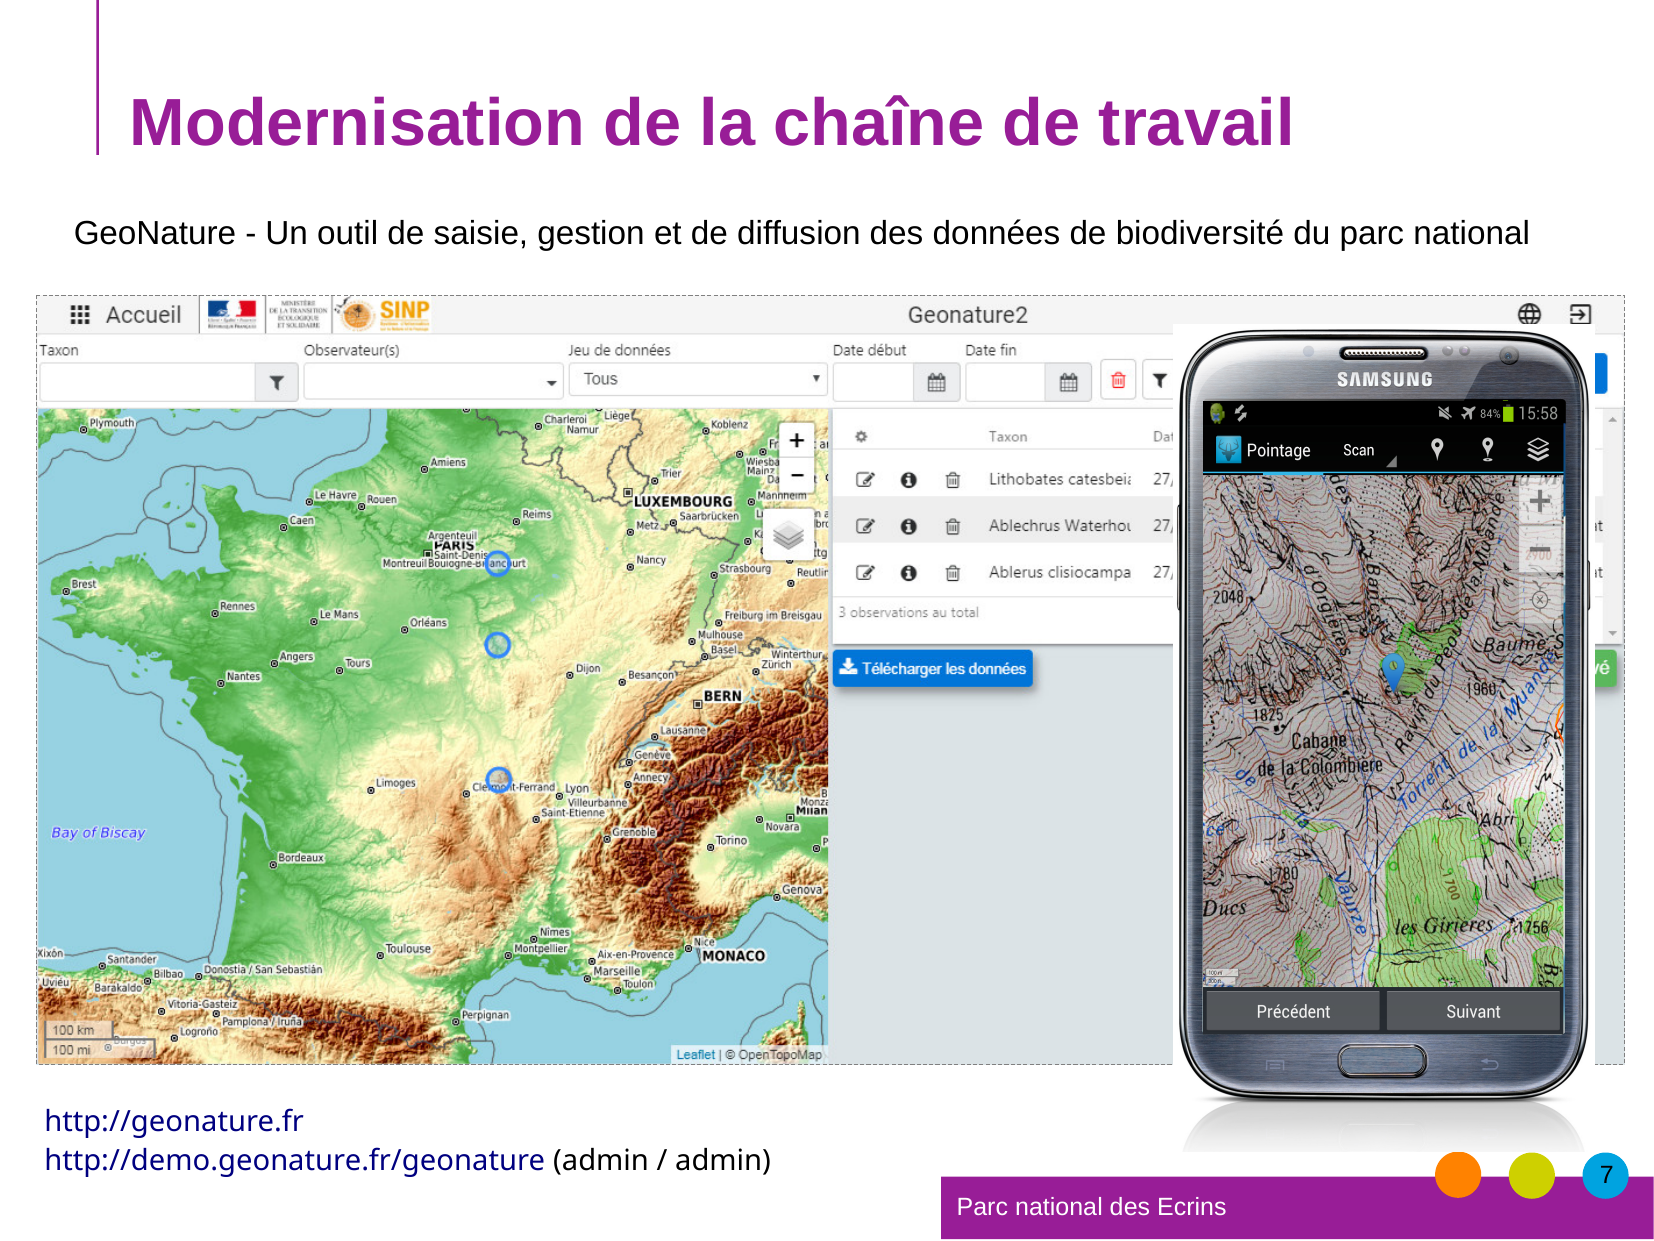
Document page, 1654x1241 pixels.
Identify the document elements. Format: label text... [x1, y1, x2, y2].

title Modernisation de la chaîne de travail [129, 11, 1619, 160]
text_box http://geonature.fr http://demo.geonature.fr/geonature (admin / admin) [29, 1092, 1536, 1213]
picture [36, 295, 1625, 1152]
text_box GeoNature - Un outil de saisie, gestion et de diffusion des données de biodiversité du parc national [59, 206, 1548, 259]
